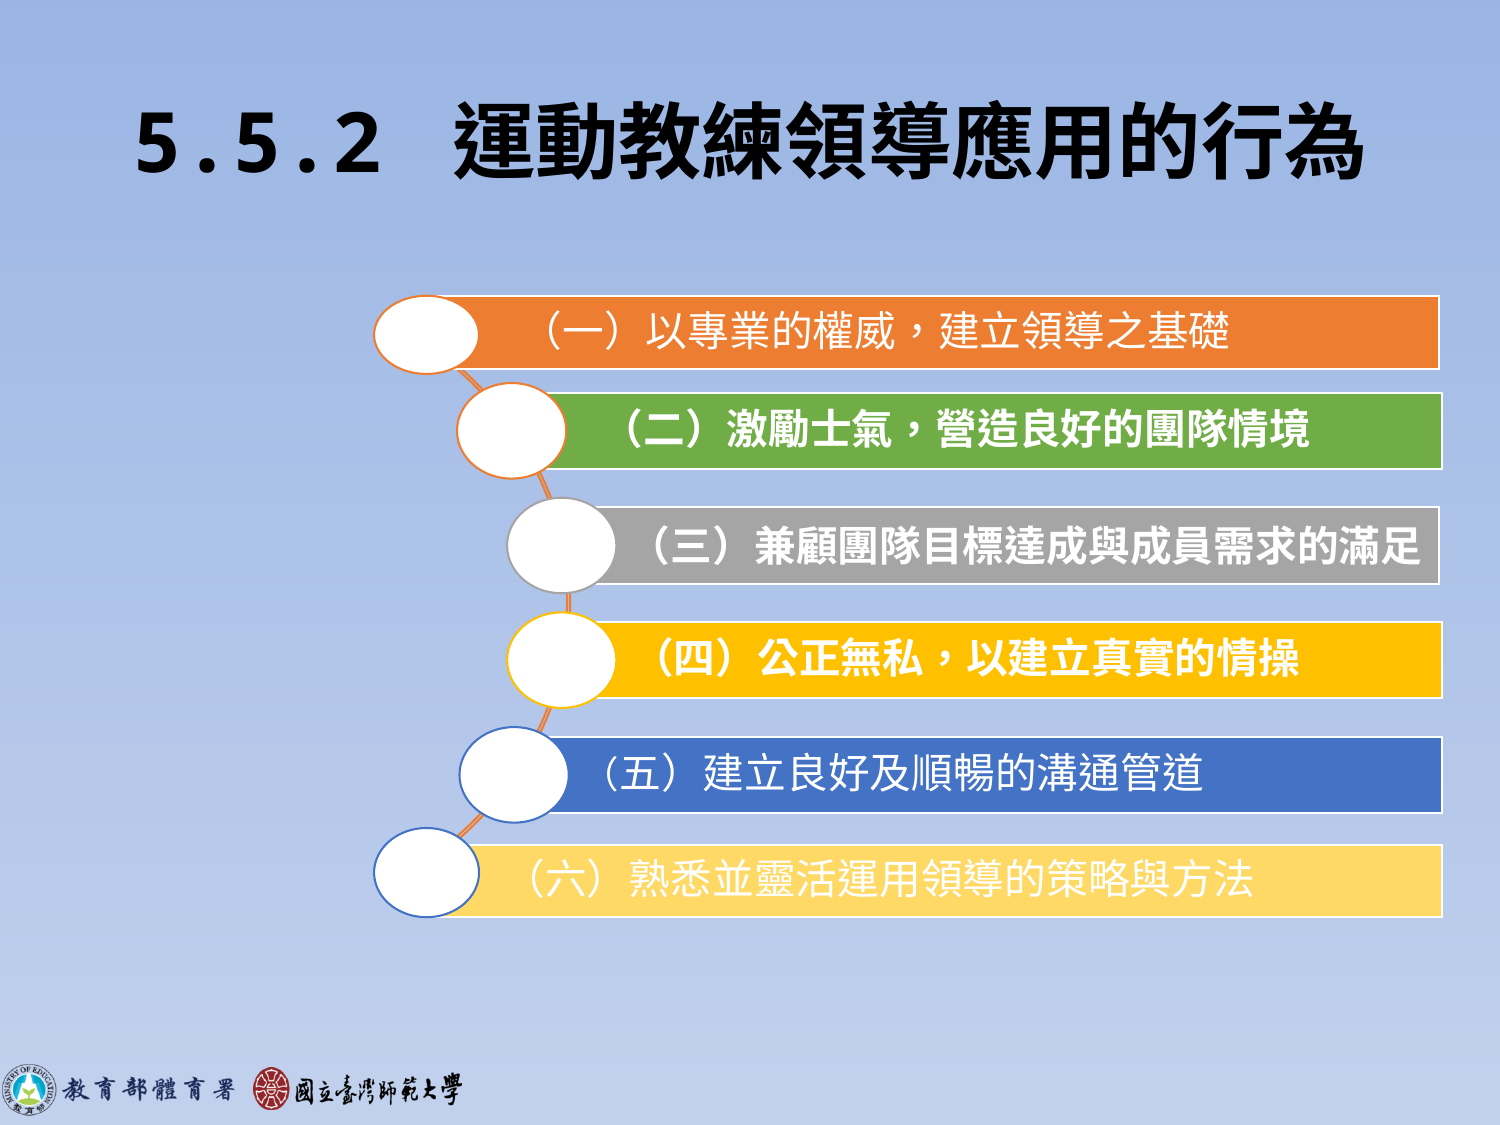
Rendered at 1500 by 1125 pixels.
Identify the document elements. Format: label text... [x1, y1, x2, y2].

text_box [507, 497, 617, 594]
text_box [374, 828, 479, 918]
text_box （一）以專業的權威，建立領導之基礎 [433, 295, 1439, 370]
text_box （六）熟悉並靈活運用領導的策略與方法 [439, 845, 1442, 917]
text_box [459, 727, 569, 823]
text_box [457, 383, 567, 479]
text_box （二）激勵士氣，營造良好的團隊情境 [545, 392, 1442, 470]
text_box （四）公正無私，以建立真實的情操 [595, 621, 1442, 699]
text_box [507, 612, 617, 708]
text_box （三）兼顧團隊目標達成與成員需求的滿足 [596, 507, 1439, 584]
text_box （五）建立良好及順暢的溝通管道 [548, 736, 1442, 814]
title 5.5.2 運動教練領導應用的行為 [75, 45, 1426, 233]
text_box [374, 295, 479, 374]
